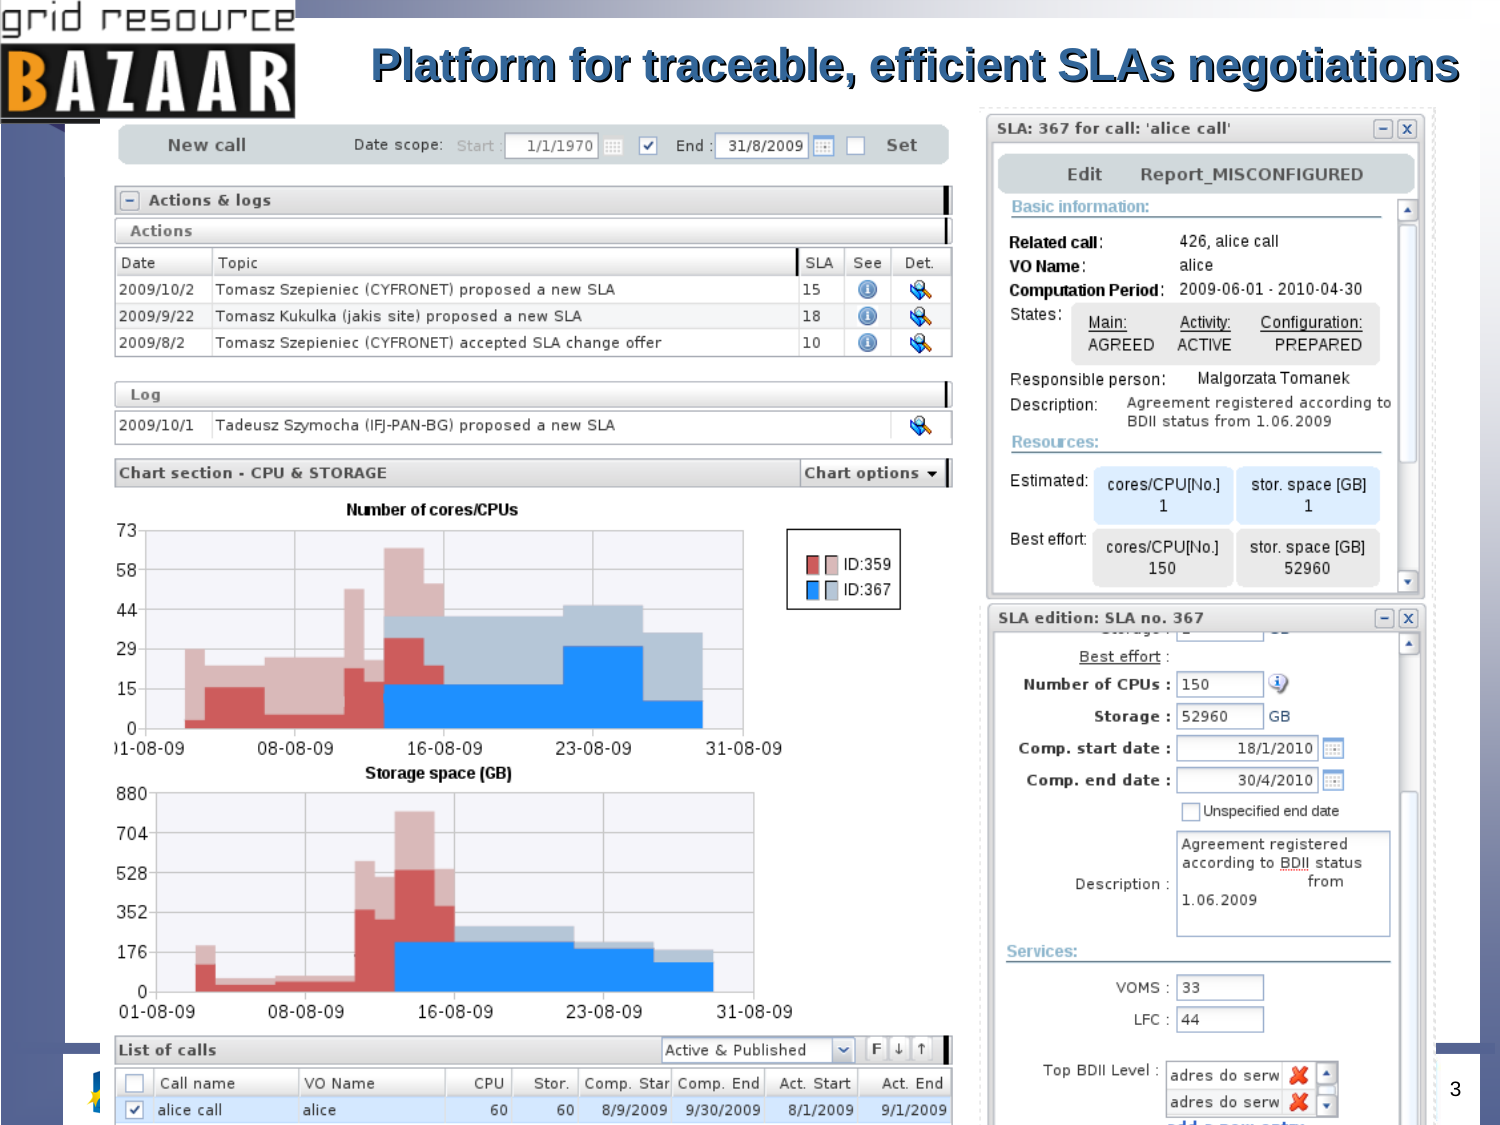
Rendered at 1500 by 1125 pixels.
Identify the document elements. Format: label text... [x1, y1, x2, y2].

picture [0, 0, 1500, 1125]
title Platform for traceable, efficient SLAs negotiations [354, 21, 1477, 109]
